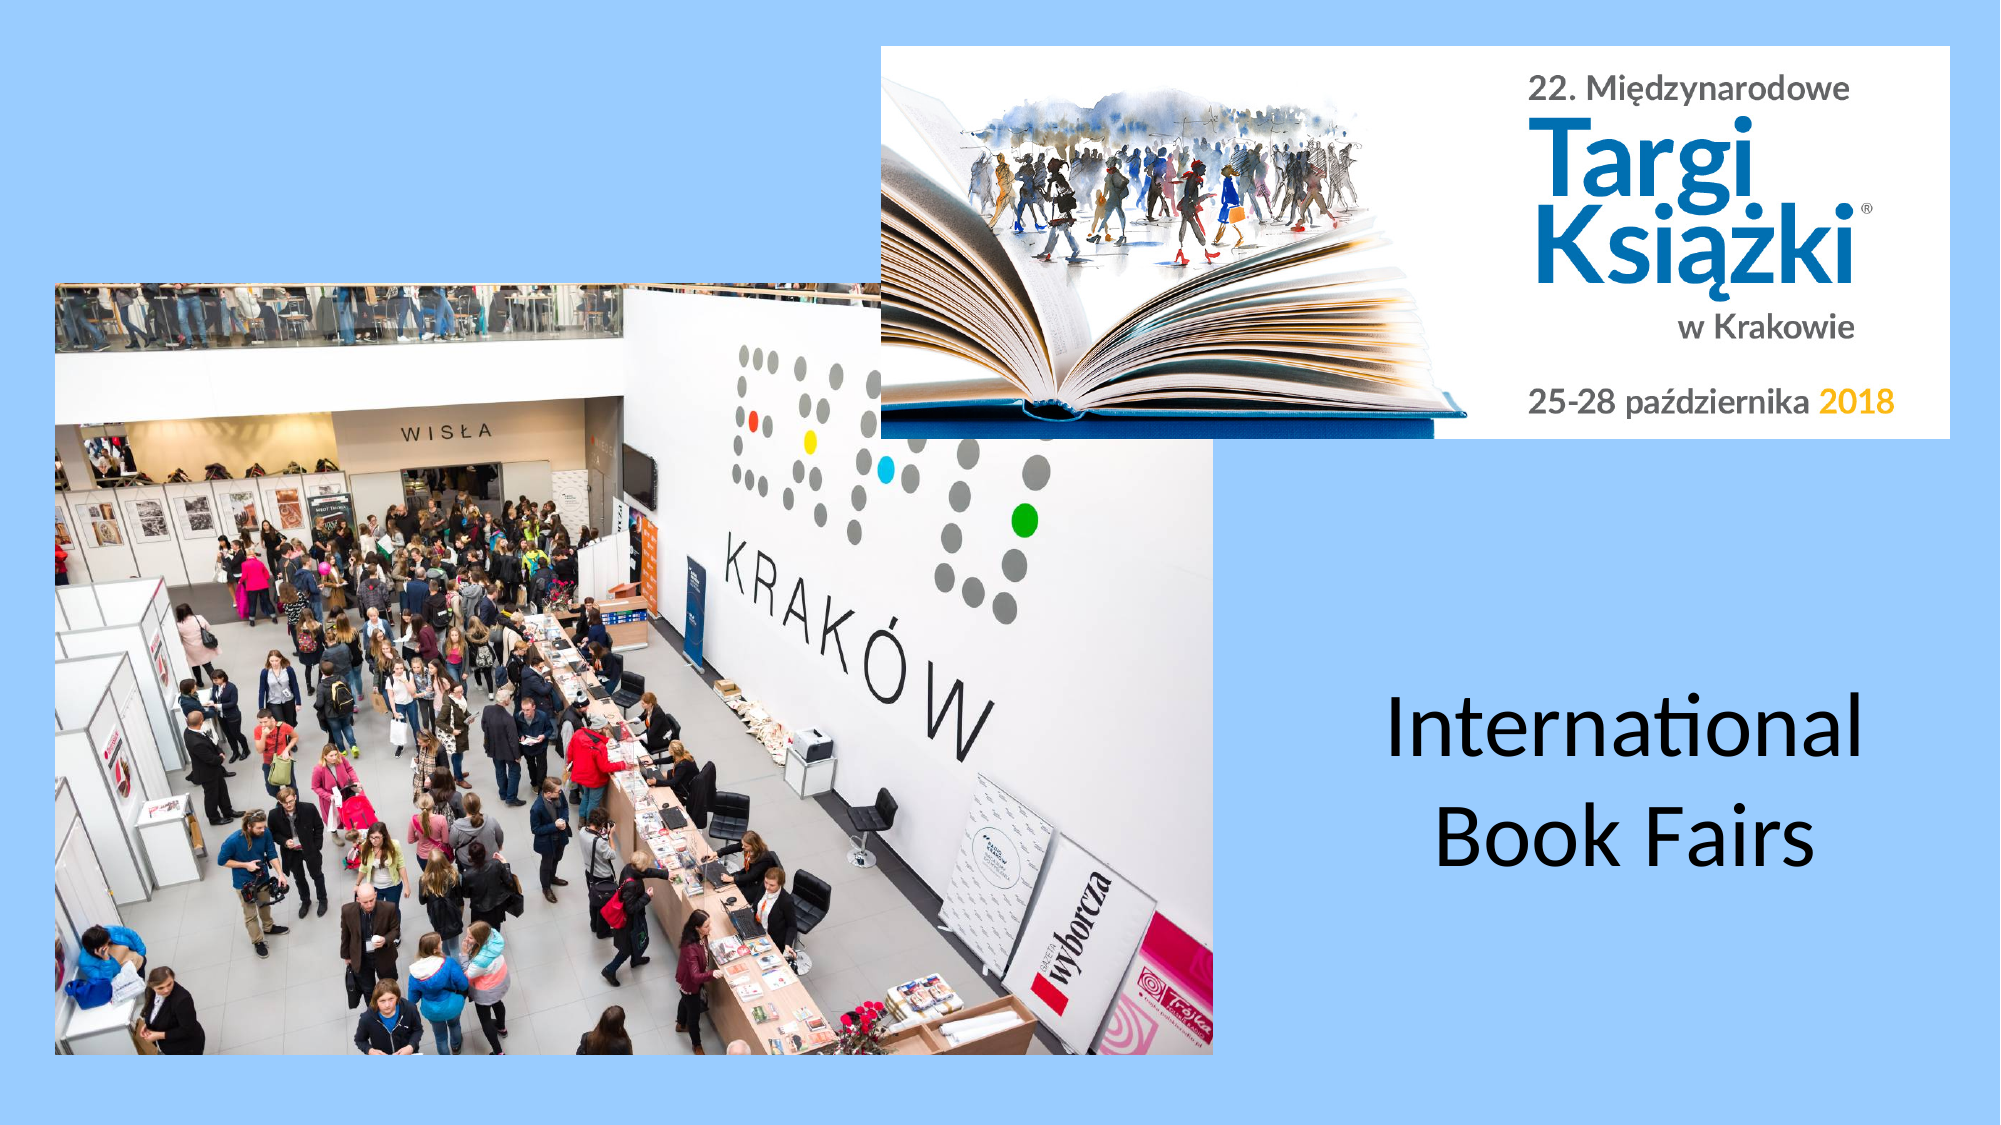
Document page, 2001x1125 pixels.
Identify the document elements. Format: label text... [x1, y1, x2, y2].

text_box International Book Fairs [1342, 656, 1908, 895]
picture [55, 46, 1950, 1055]
